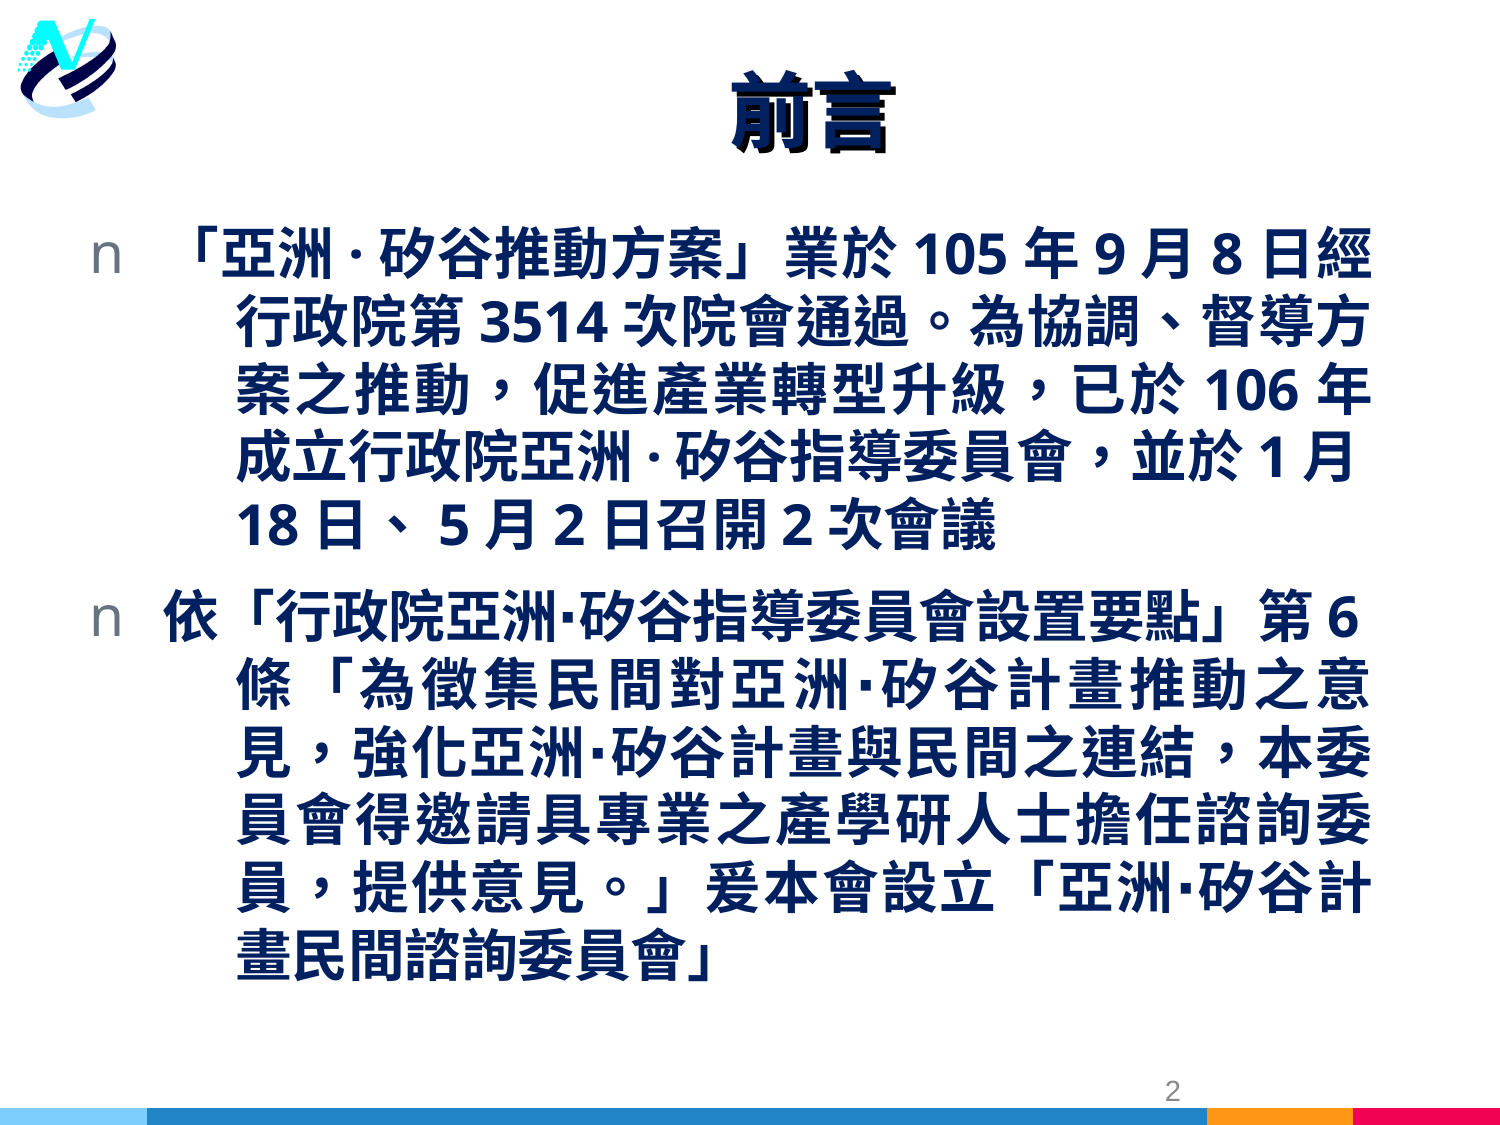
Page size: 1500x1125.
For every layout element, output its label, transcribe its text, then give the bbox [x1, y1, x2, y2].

title 前言 [123, 0, 1500, 216]
list 「亞洲·矽谷推動方案」業於105年9月8日經行政院第3514次院會通過。為協調、督導方案之推動，促進產業轉型升級，已於106年成立行政院亞洲·矽谷指導委員會，並於1月18日、5月2日召開2次會議 依「行政院亞洲∙矽谷指導委員會設置要點」第6條「為徵集民間對亞洲∙矽谷計畫推動之意見，強化亞洲∙矽谷計畫與民間之連結，本委員會得邀請具專業之產學研人士擔任諮詢委員，提供意見。」爰本會設立「亞洲∙矽谷計畫民間諮詢委員會」 [74, 203, 1388, 1004]
text_box 1 [1149, 1065, 1500, 1125]
